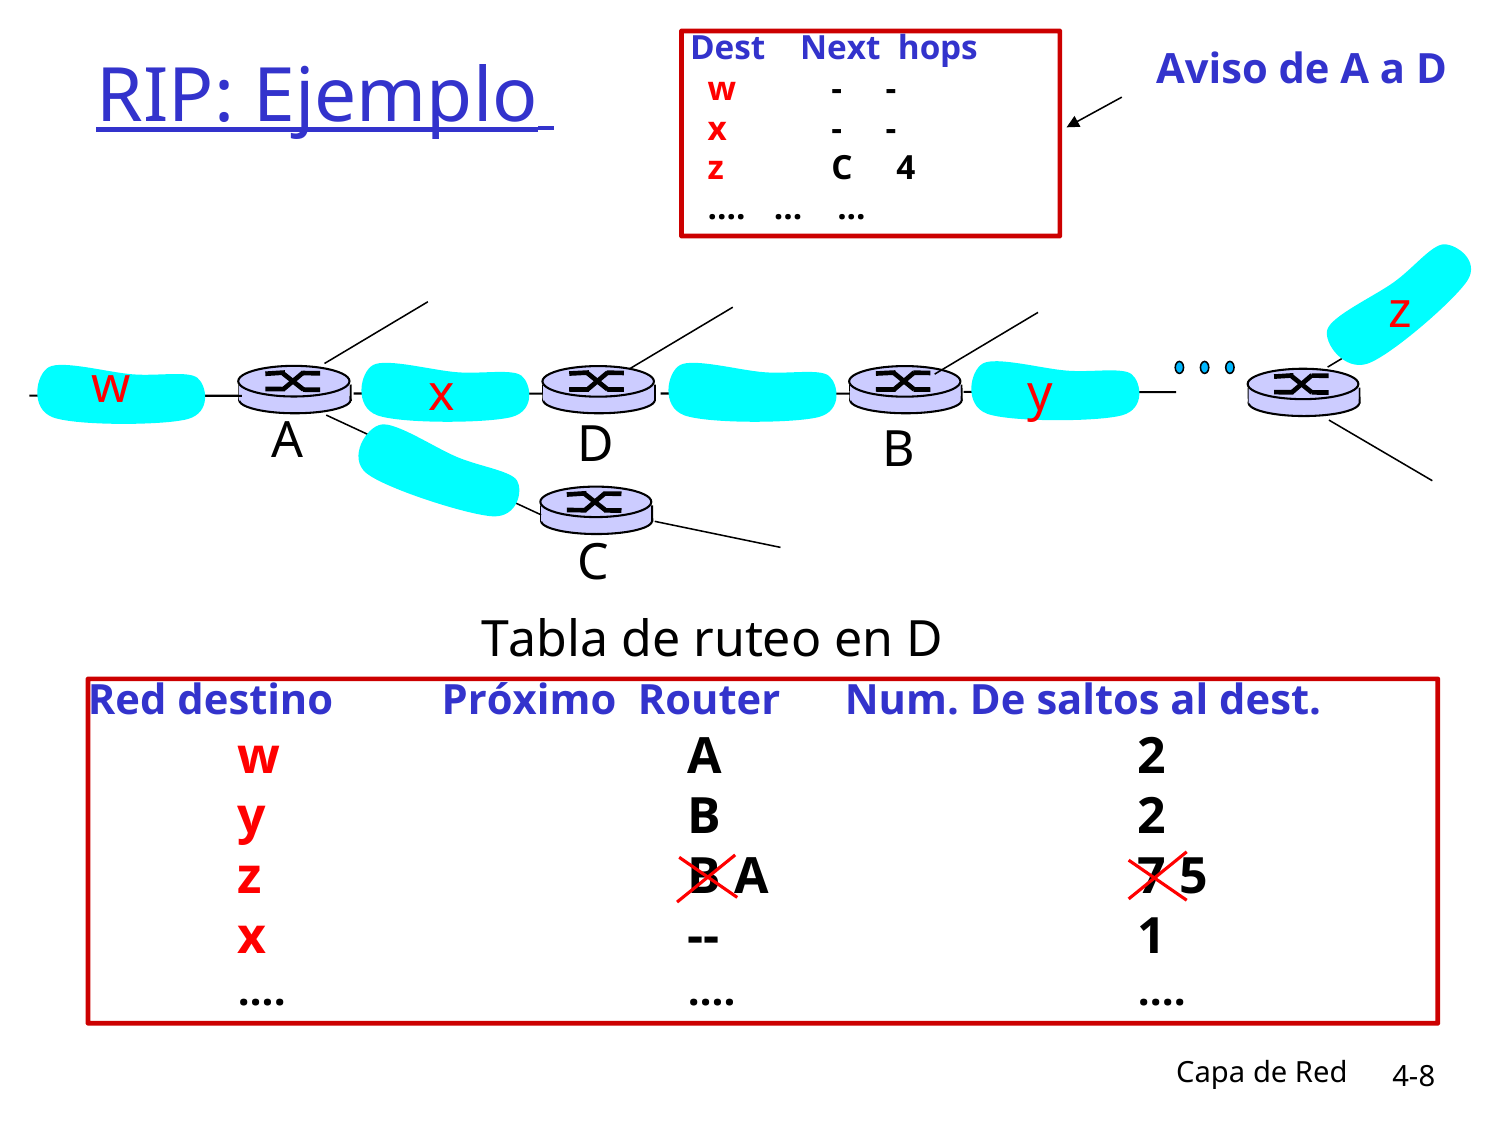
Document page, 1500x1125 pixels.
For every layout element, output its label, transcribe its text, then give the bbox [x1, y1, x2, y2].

text_box [471, 371, 530, 422]
text_box [37, 364, 76, 422]
text_box w [76, 351, 146, 422]
text_box C [562, 528, 625, 598]
text_box [1401, 244, 1472, 321]
text_box [1200, 361, 1209, 374]
text_box x [414, 359, 471, 429]
text_box Dest Next hops w - - x - - z C 4 …. … ... [681, 30, 1060, 227]
text_box [1247, 368, 1359, 417]
text_box [361, 362, 414, 421]
title RIP: Ejemplo [81, 0, 1357, 188]
text_box [78, 374, 206, 424]
text_box z [1373, 276, 1428, 347]
text_box B [867, 415, 931, 486]
text_box D [563, 410, 630, 481]
text_box [1175, 361, 1184, 374]
text_box [1225, 361, 1235, 374]
text_box [540, 486, 652, 533]
text_box [1069, 370, 1140, 421]
text_box [668, 362, 837, 422]
text_box [971, 361, 1012, 419]
text_box [1326, 295, 1396, 365]
text_box [542, 366, 655, 412]
text_box [238, 365, 351, 412]
text_box Red destino Próximo Router Num. De saltos al dest. w A 2 y B 2 z B A 7 5 x -- 1 …. …. .... [87, 678, 1438, 1014]
text_box y [1012, 359, 1069, 429]
text_box Aviso de A a D [1141, 39, 1463, 101]
text_box A [256, 406, 319, 477]
text_box Tabla de ruteo en D [466, 605, 959, 676]
text_box [849, 366, 962, 414]
text_box [358, 424, 520, 517]
